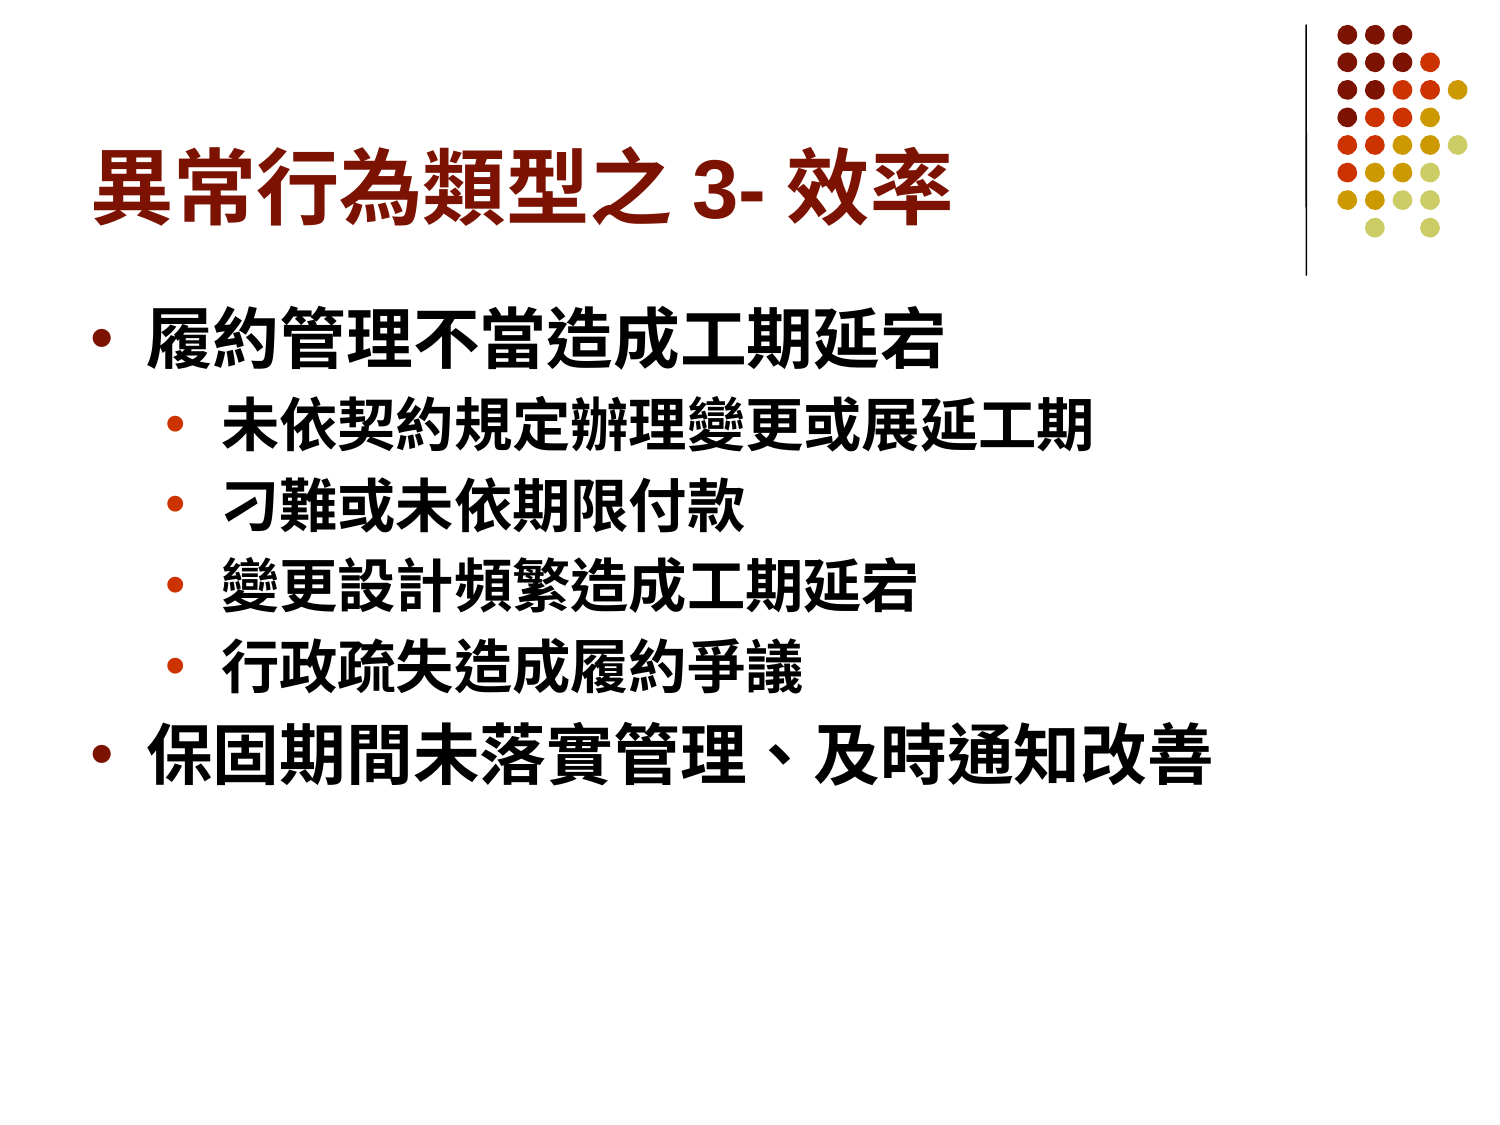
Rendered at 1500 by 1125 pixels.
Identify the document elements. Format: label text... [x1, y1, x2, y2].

list 履約管理不當造成工期延宕 未依契約規定辦理變更或展延工期 刁難或未依期限付款 變更設計頻繁造成工期延宕 行政疏失造成履約爭議 保固期間未落實管理、及時通知改善 [75, 282, 1426, 1006]
title 異常行為類型之3-效率 [74, 20, 1313, 233]
